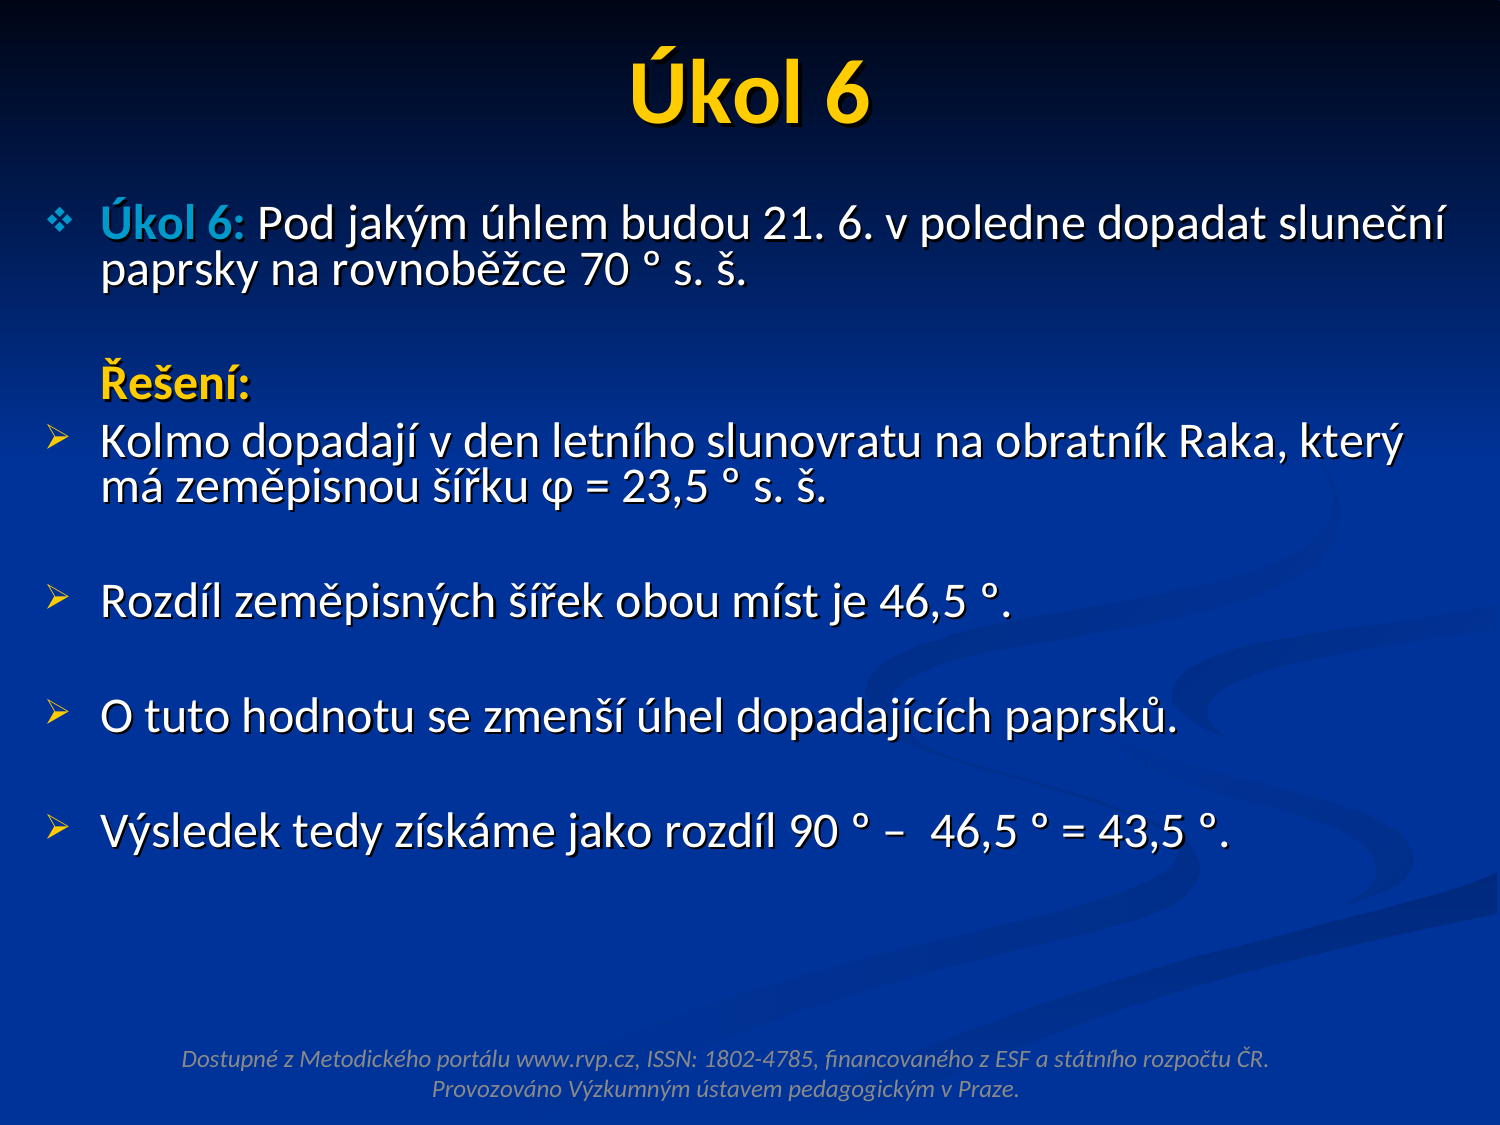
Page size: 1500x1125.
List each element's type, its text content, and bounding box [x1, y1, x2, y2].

title Úkol 6 [75, 7, 1426, 195]
text_box Dostupné z Metodického portálu www.rvp.cz, ISSN: 1802-4785, financovaného z ESF a státního rozpočtu ČR. Provozováno Výzkumným ústavem pedagogickým v Praze. [105, 1042, 1348, 1103]
list Úkol 6: Pod jakým úhlem budou 21. 6. v poledne dopadat sluneční paprsky na rovnoběžce 70 º s. š. Řešení: Kolmo dopadají v den letního slunovratu na obratník Raka, který má zeměpisnou šířku φ = 23,5 º s. š. Rozdíl zeměpisných šířek obou míst je 46,5 º. O tuto hodnotu se zmenší úhel dopadajících paprsků. Výsledek tedy získáme jako rozdíl 90 º – 46,5 º = 43,5 º. [29, 196, 1471, 1000]
